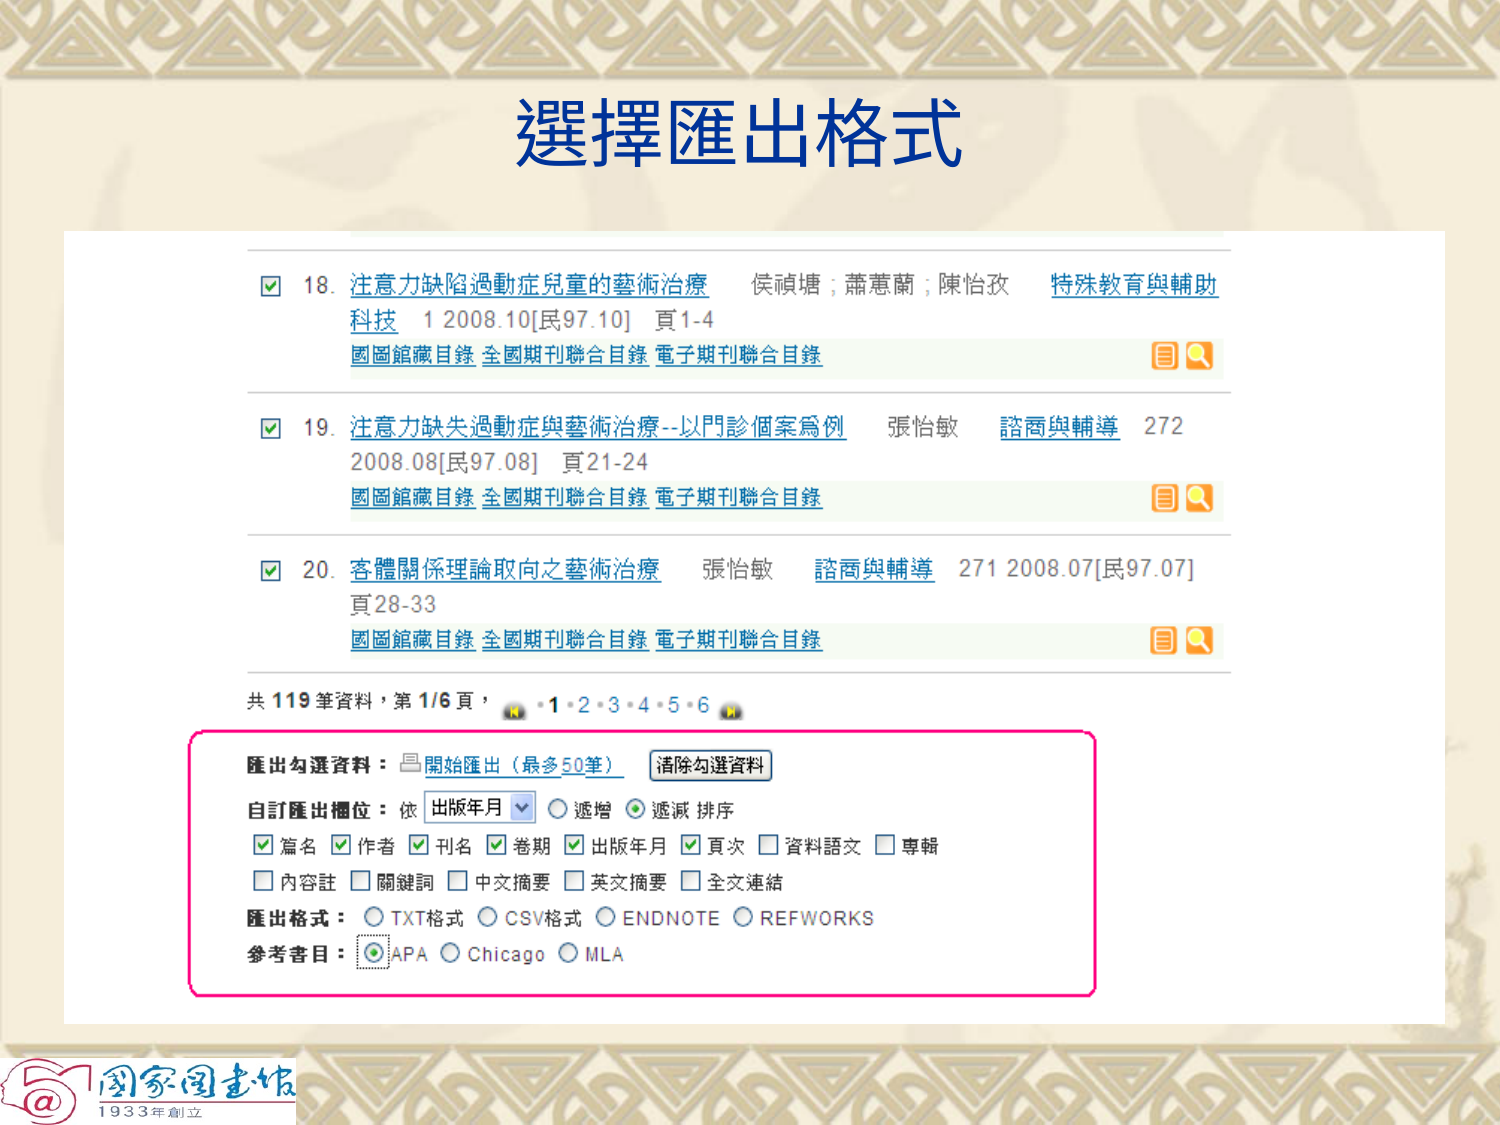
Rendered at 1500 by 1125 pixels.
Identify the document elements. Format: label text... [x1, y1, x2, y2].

title 選擇匯出格式 [64, 66, 1415, 197]
picture [0, 0, 1500, 1125]
